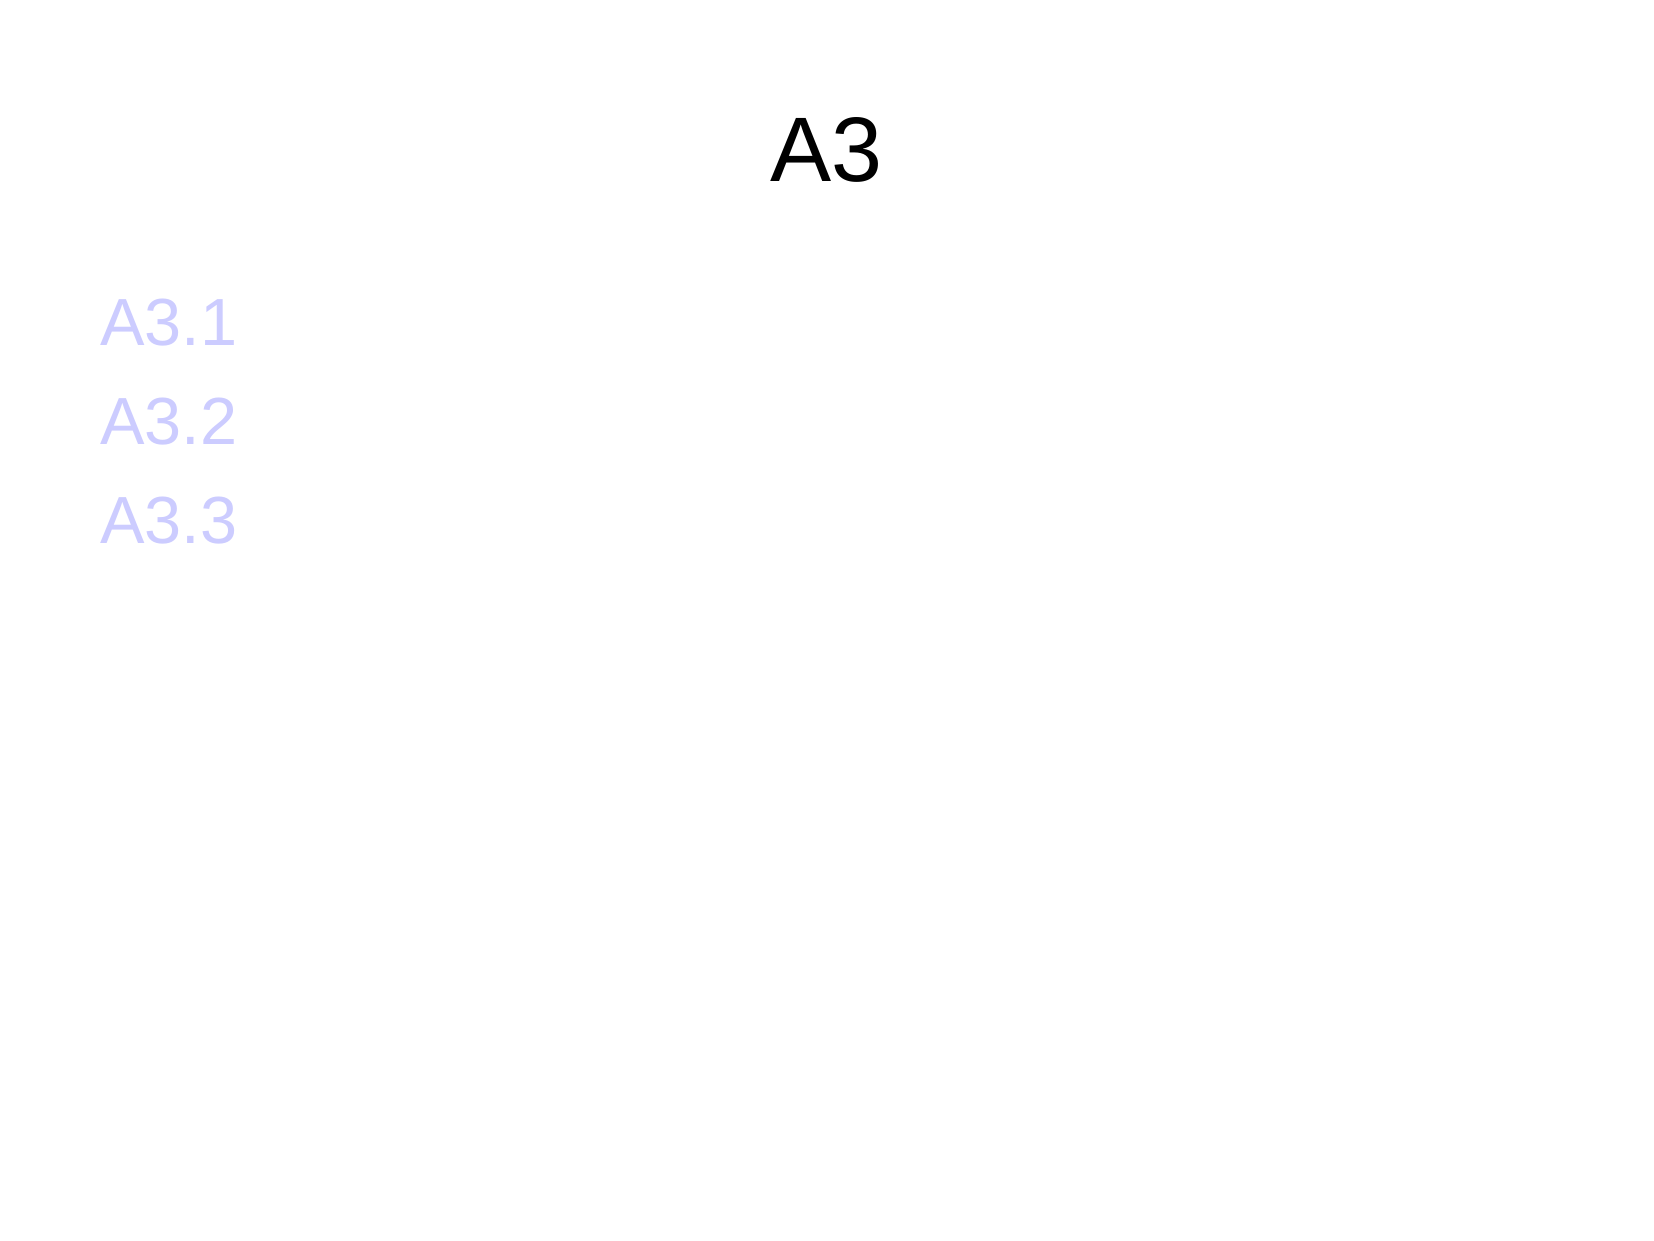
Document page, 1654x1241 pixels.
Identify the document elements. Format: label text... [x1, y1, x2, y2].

list A3.1 A3.2 A3.3 [82, 290, 1571, 1094]
title A3 [82, 56, 1571, 250]
